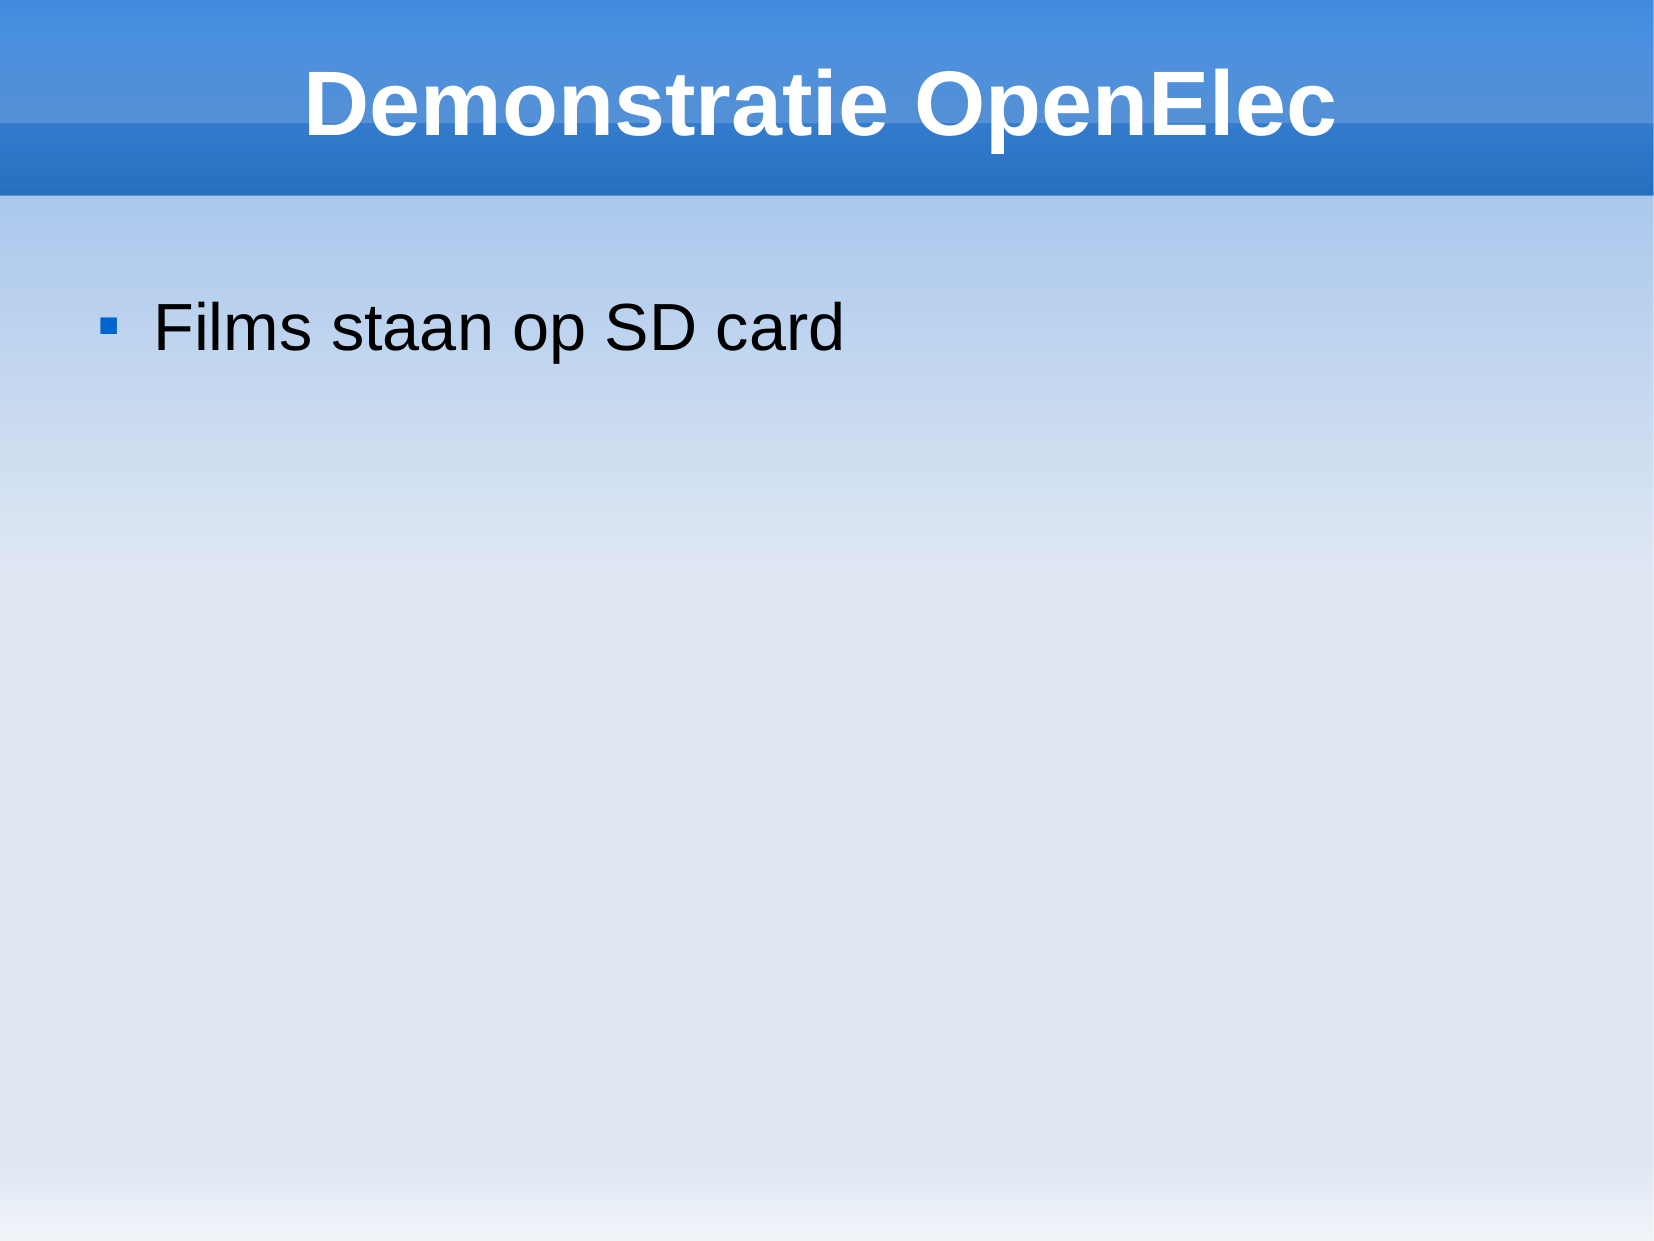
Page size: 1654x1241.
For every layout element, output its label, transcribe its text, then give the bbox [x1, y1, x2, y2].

title Demonstratie OpenElec [76, 0, 1565, 208]
list Films staan op SD card [82, 290, 1571, 1109]
picture [0, 0, 1654, 1241]
